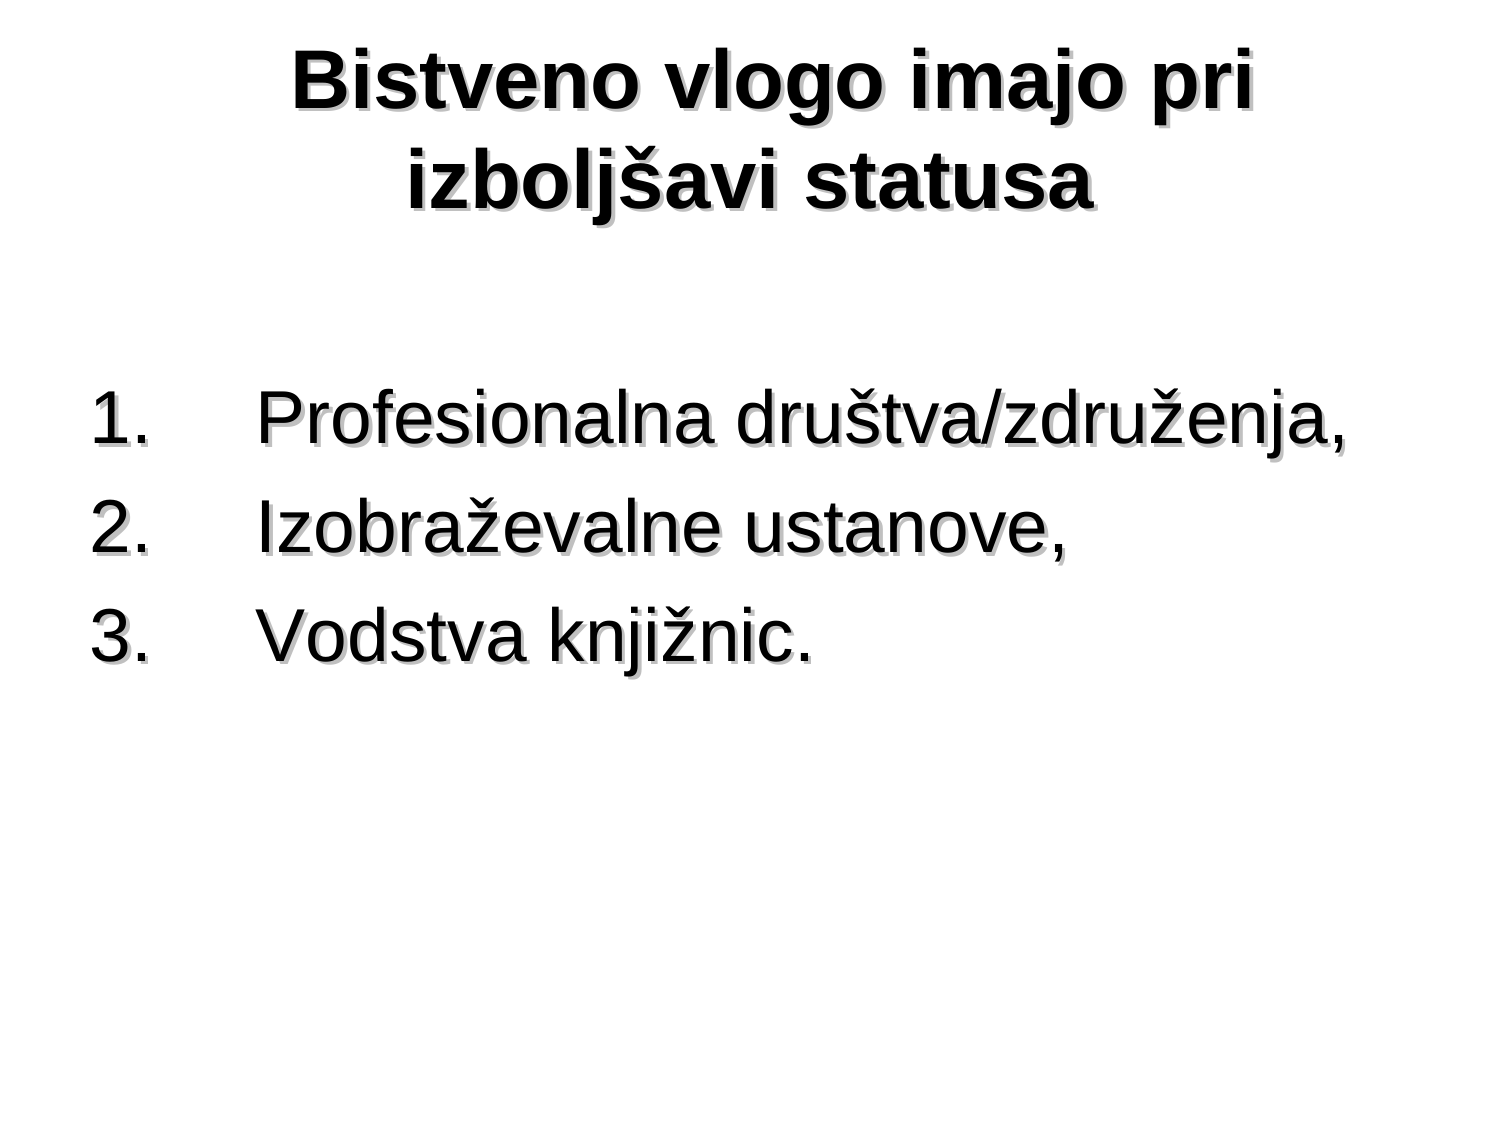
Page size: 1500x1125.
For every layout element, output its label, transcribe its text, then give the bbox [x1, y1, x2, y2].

title Bistveno vlogo imajo pri izboljšavi statusa [75, 17, 1426, 233]
list 1. Profesionalna društva/združenja, 2. Izobraževalne ustanove, 3. Vodstva knjižnic. [75, 262, 1426, 1006]
